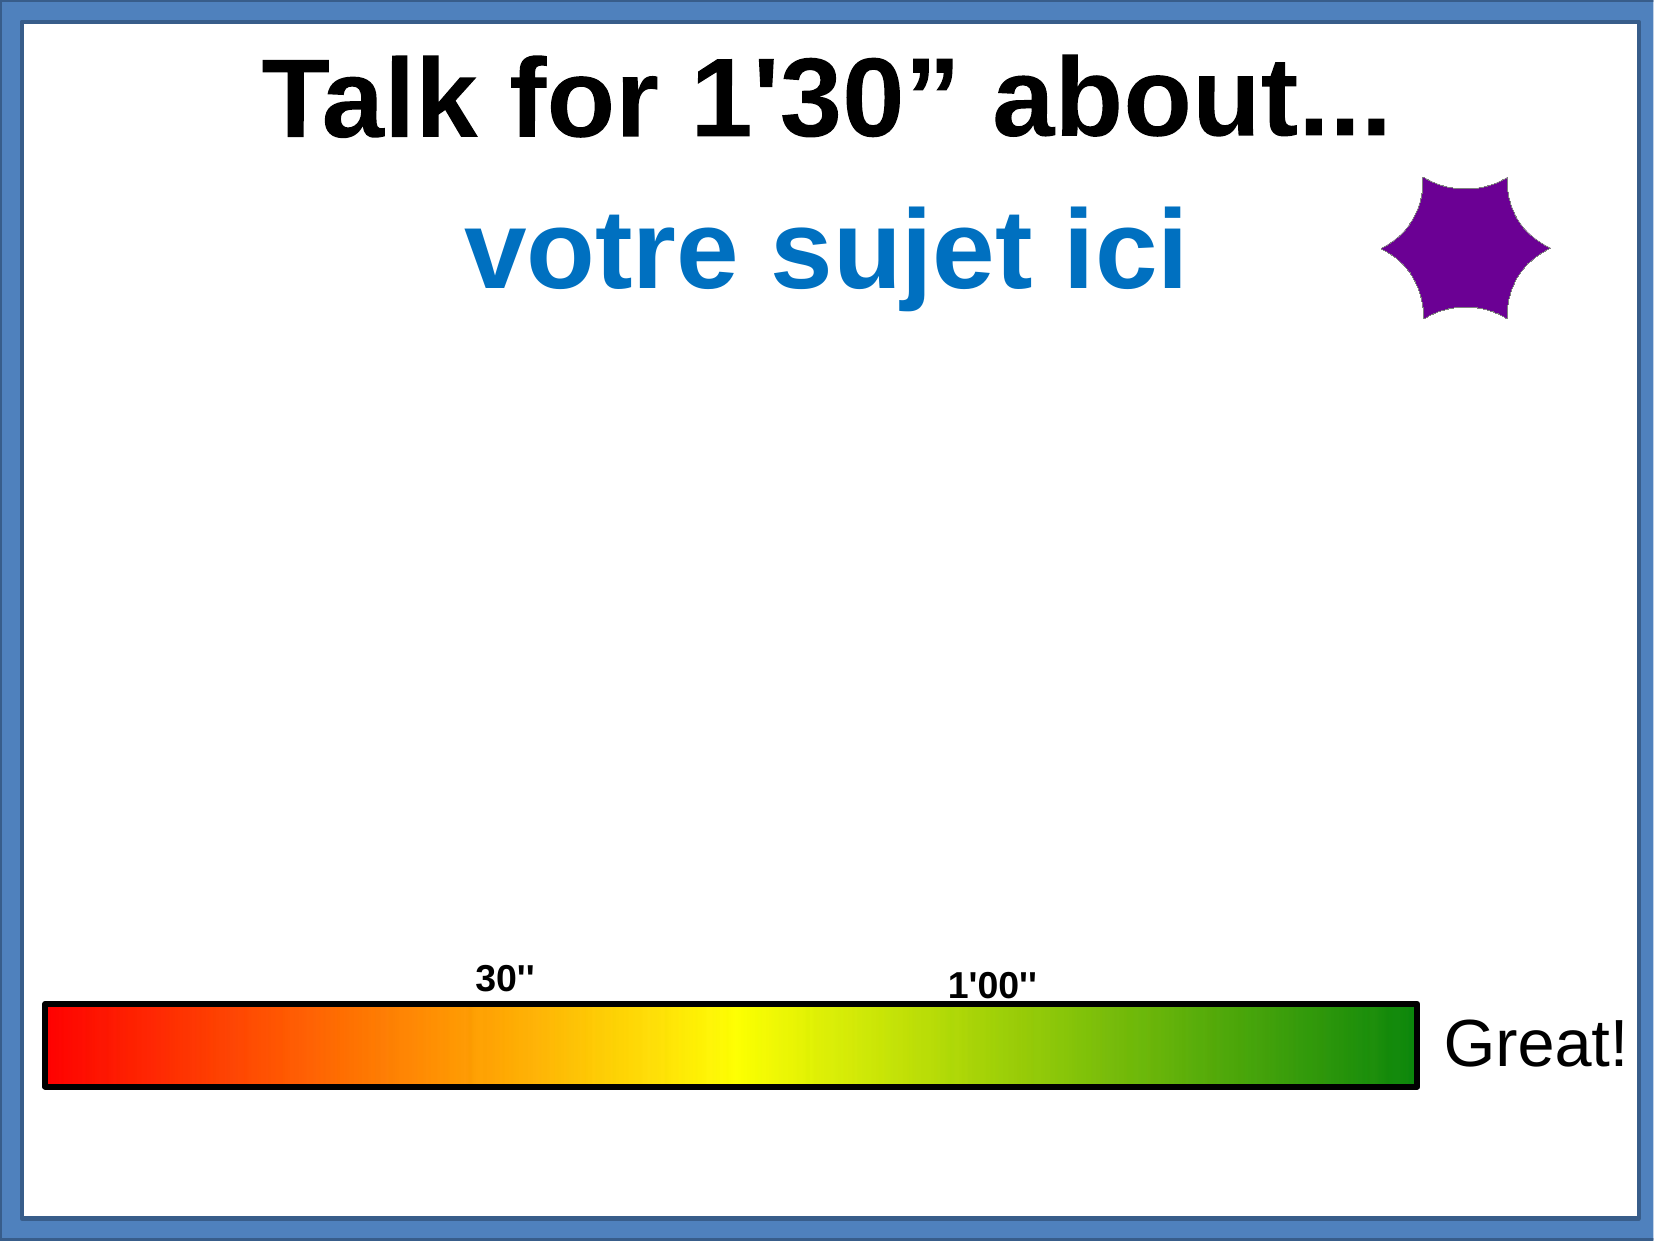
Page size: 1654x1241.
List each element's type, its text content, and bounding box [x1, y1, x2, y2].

text_box Talk for 1'30” about... [23, 14, 1630, 168]
text_box [0, 0, 1654, 168]
picture [48, 1007, 1414, 1084]
text_box 1'00'' [933, 956, 1063, 1016]
text_box votre sujet ici [0, 168, 1654, 319]
text_box 30'' [460, 949, 556, 1052]
text_box [0, 319, 1654, 1241]
text_box Great! [1428, 992, 1644, 1088]
text_box [1381, 177, 1551, 319]
text_box votre sujet ici [1426, 308, 1505, 319]
